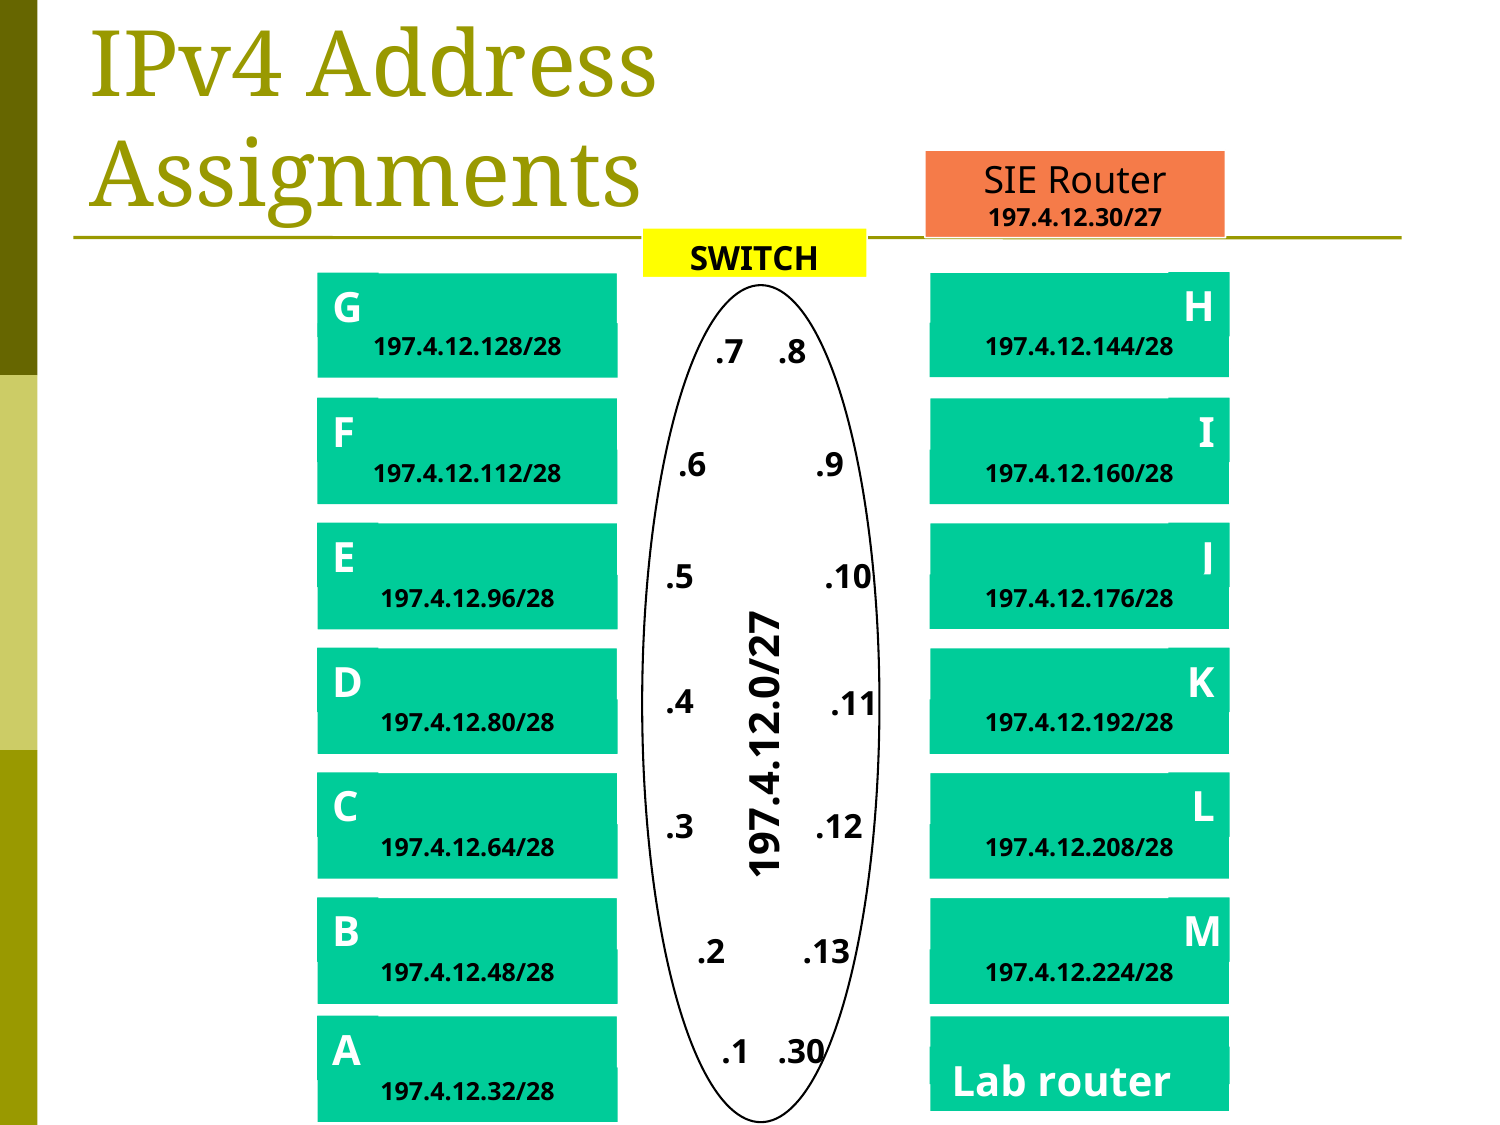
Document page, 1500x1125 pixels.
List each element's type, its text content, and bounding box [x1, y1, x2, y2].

text_box 197.4.12.96/28 [317, 574, 618, 621]
text_box B [317, 897, 379, 949]
text_box [379, 647, 618, 698]
text_box .9 [792, 435, 868, 491]
text_box SWITCH [642, 229, 868, 285]
text_box .13 [779, 922, 874, 978]
text_box K [1168, 647, 1230, 714]
text_box 197.4.12.192/28 [929, 699, 1229, 745]
text_box [379, 1015, 618, 1066]
text_box 197.4.12.128/28 [317, 323, 618, 369]
text_box A [317, 1015, 379, 1067]
text_box L [1168, 772, 1230, 838]
text_box IPv4 Address Assignments [75, 0, 1426, 233]
text_box F [317, 397, 379, 449]
text_box [379, 897, 618, 948]
text_box [379, 272, 618, 322]
text_box .5 [642, 547, 718, 603]
text_box [929, 897, 1167, 949]
text_box .11 [804, 674, 904, 730]
text_box 197.4.12.160/28 [929, 449, 1229, 495]
text_box 197.4.12.144/28 [929, 322, 1229, 369]
text_box G [317, 272, 379, 323]
text_box H [1168, 272, 1230, 338]
text_box .4 [642, 672, 718, 729]
text_box 197.4.12.48/28 [317, 949, 618, 995]
text_box Lab router [929, 1046, 1230, 1113]
text_box 197.4.12.176/28 [929, 574, 1229, 620]
text_box .3 [642, 797, 718, 853]
text_box .8 [754, 322, 830, 379]
text_box .30 [754, 1022, 849, 1078]
text_box .2 [654, 922, 768, 978]
text_box [929, 772, 1167, 823]
text_box 197.4.12.0/27 [729, 448, 796, 895]
text_box .6 [654, 435, 730, 491]
text_box 197.4.12.208/28 [929, 824, 1229, 870]
text_box SIE Router 197.4.12.30/27 [924, 149, 1226, 238]
text_box .12 [792, 797, 886, 853]
text_box E [317, 522, 379, 574]
text_box 197.4.12.224/28 [929, 949, 1229, 995]
text_box .1 [679, 1022, 754, 1078]
text_box .10 [804, 547, 892, 603]
text_box [929, 522, 1168, 574]
text_box I [1168, 397, 1230, 464]
text_box .7 [692, 322, 754, 379]
text_box [929, 397, 1168, 449]
text_box 197.4.12.64/28 [317, 824, 618, 870]
text_box [929, 647, 1168, 699]
text_box C [317, 772, 379, 824]
text_box 197.4.12.32/28 [317, 1067, 618, 1113]
text_box 197.4.12.80/28 [317, 699, 618, 745]
text_box D [317, 647, 379, 699]
text_box 197.4.12.112/28 [317, 449, 618, 495]
text_box J [1168, 522, 1230, 589]
text_box M [1168, 897, 1230, 963]
text_box [929, 1015, 1231, 1112]
